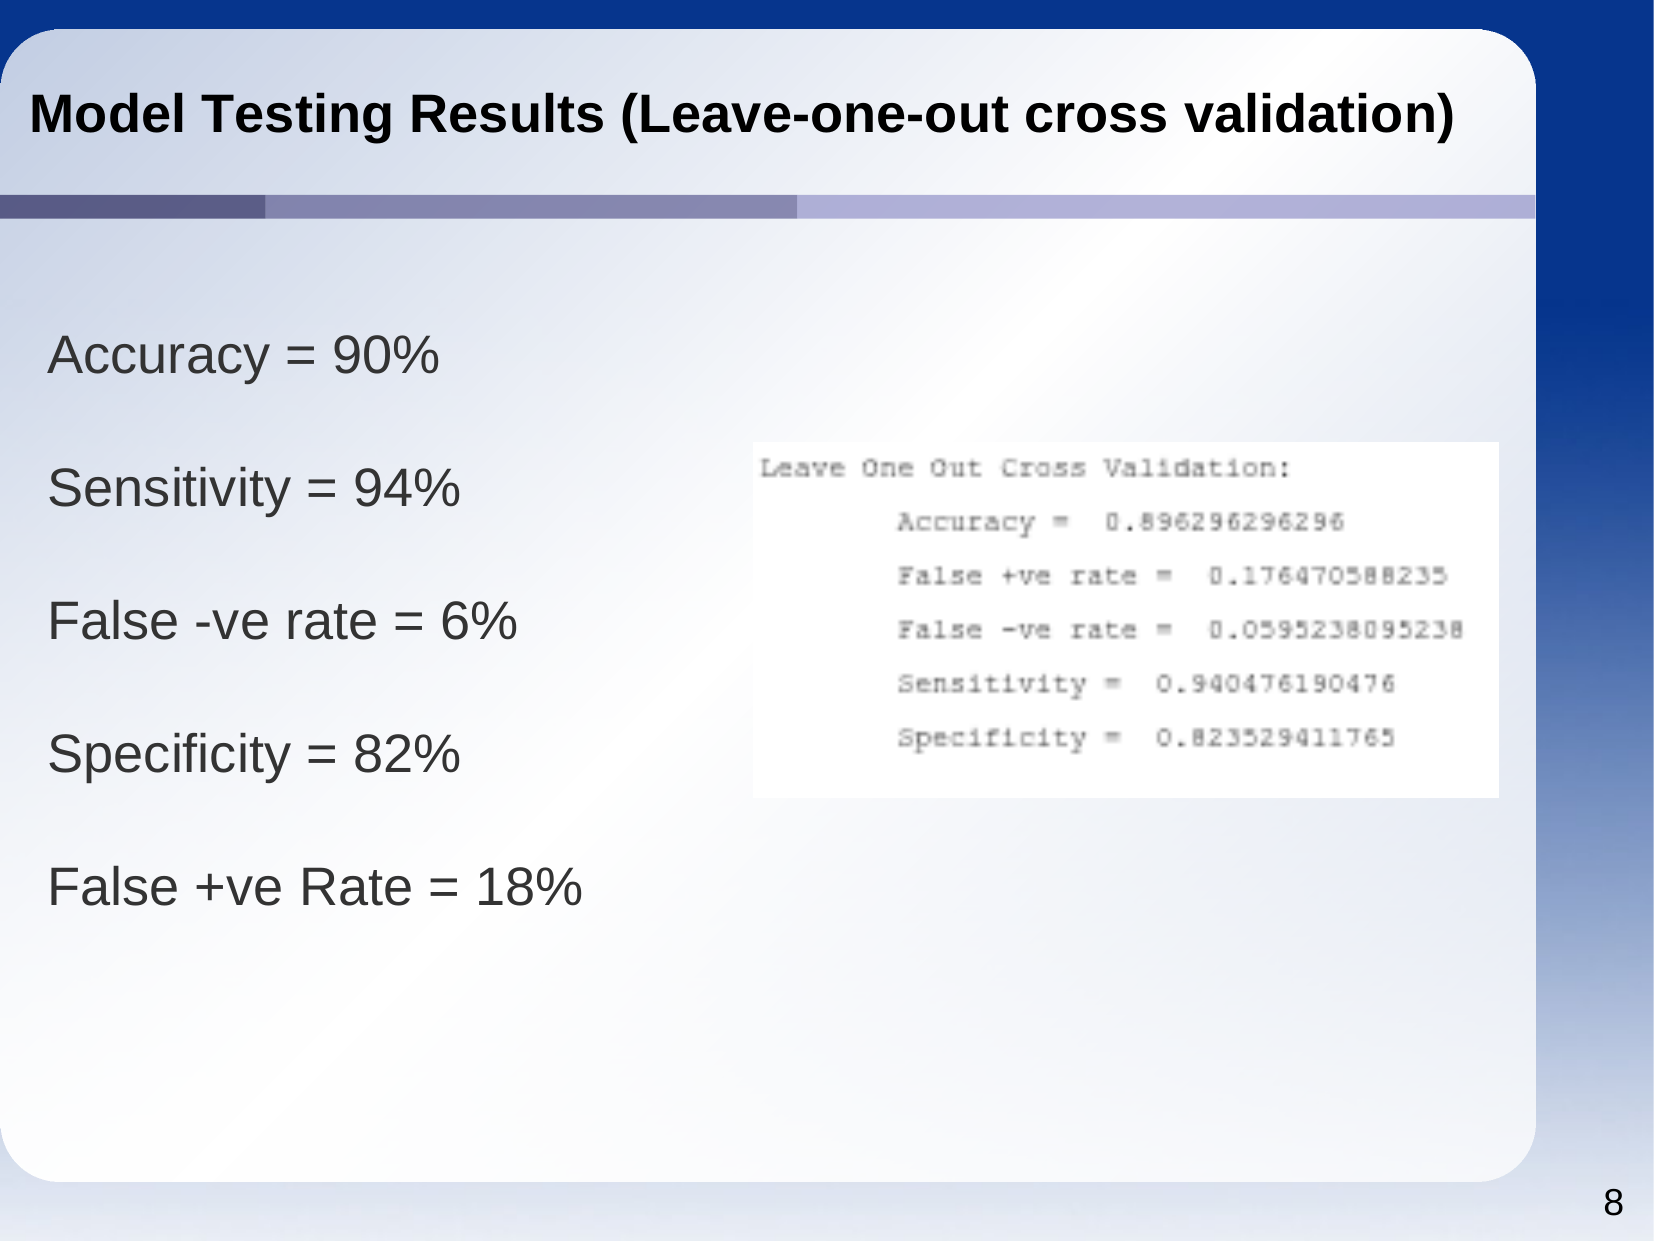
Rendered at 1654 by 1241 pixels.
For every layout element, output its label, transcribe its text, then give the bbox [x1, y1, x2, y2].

picture [753, 442, 1499, 798]
list Accuracy = 90% Sensitivity = 94% False -ve rate = 6% Specificity = 82% False +ve Rate = 18% [29, 324, 1506, 1137]
picture [0, 0, 1654, 1241]
title Model Testing Results (Leave-one-out cross validation) [29, 56, 1506, 170]
